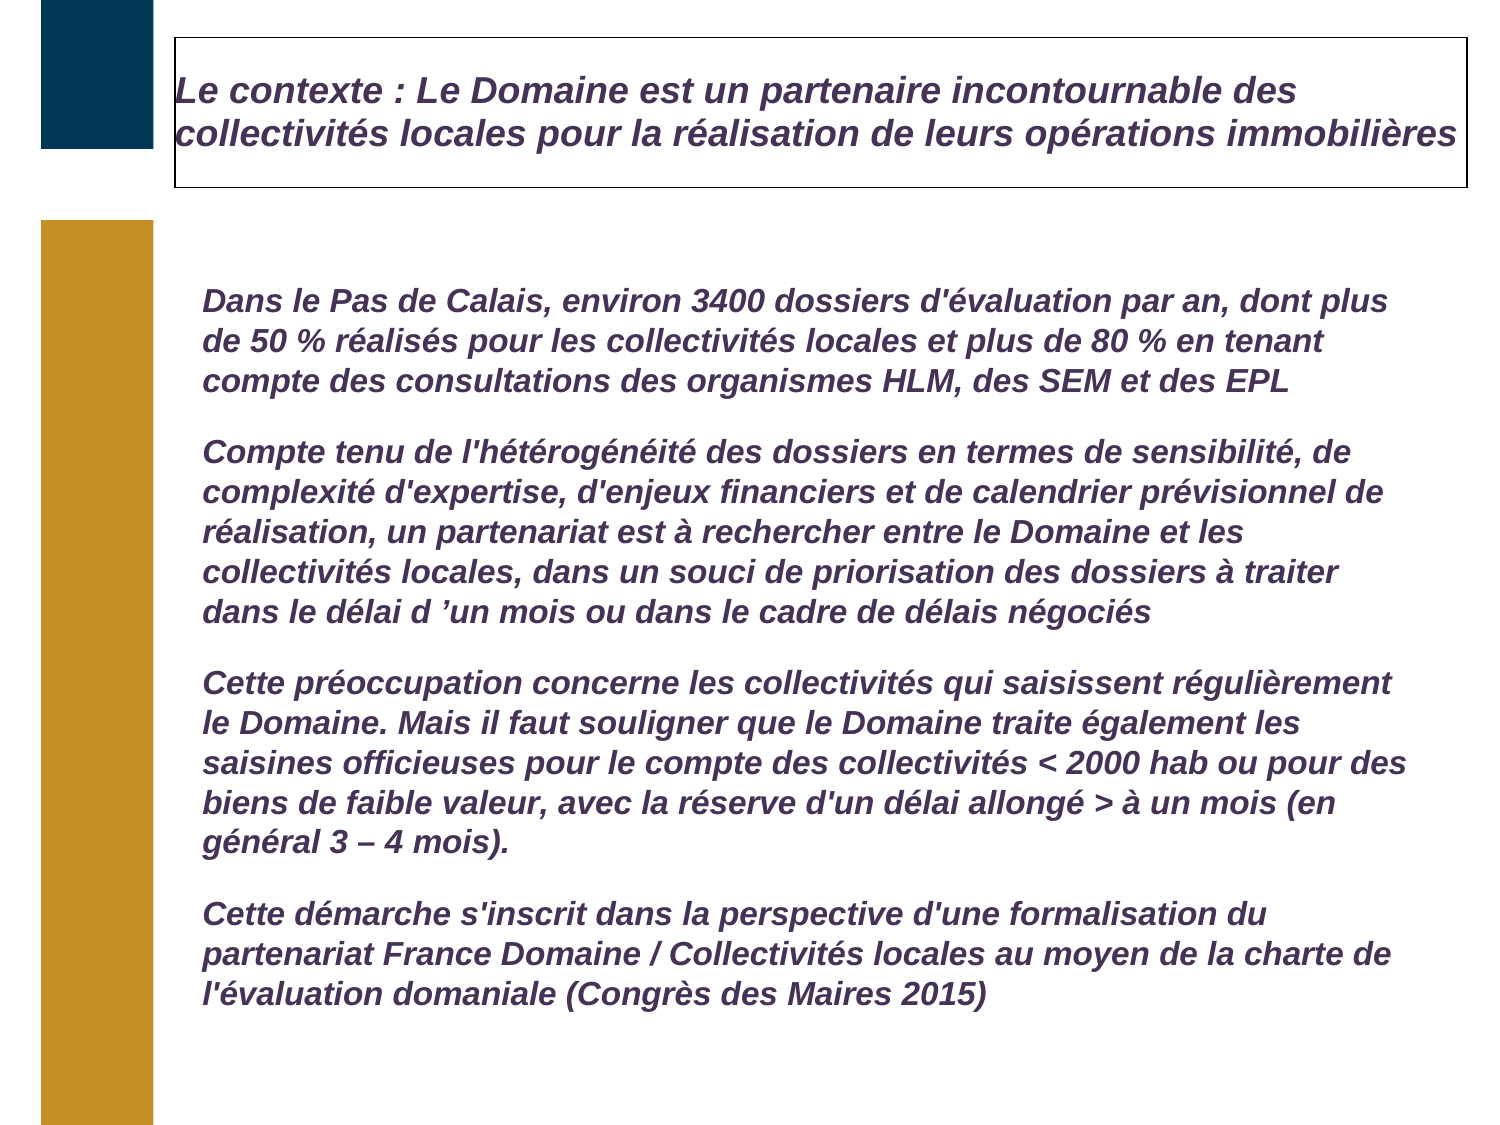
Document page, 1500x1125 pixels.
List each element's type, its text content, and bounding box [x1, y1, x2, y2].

text_box Dans le Pas de Calais, environ 3400 dossiers d'évaluation par an, dont plus de 50 % réalisés pour les collectivités locales et plus de 80 % en tenant compte des consultations des organismes HLM, des SEM et des EPL Compte tenu de l'hétérogénéité des dossiers en termes de sensibilité, de complexité d'expertise, d'enjeux financiers et de calendrier prévisionnel de réalisation, un partenariat est à rechercher entre le Domaine et les collectivités locales, dans un souci de priorisation des dossiers à traiter dans le délai d ’un mois ou dans le cadre de délais négociés Cette préoccupation concerne les collectivités qui saisissent régulièrement le Domaine. Mais il faut souligner que le Domaine traite également les saisines officieuses pour le compte des collectivités < 2000 hab ou pour des biens de faible valeur, avec la réserve d'un délai allongé > à un mois (en général 3 – 4 mois). Cette démarche s'inscrit dans la perspective d'une formalisation du partenariat France Domaine / Collectivités locales au moyen de la charte de l'évaluation domaniale (Congrès des Maires 2015) [187, 271, 1438, 1125]
text_box Le contexte : Le Domaine est un partenaire incontournable des collectivités locales pour la réalisation de leurs opérations immobilières [174, 37, 1467, 188]
